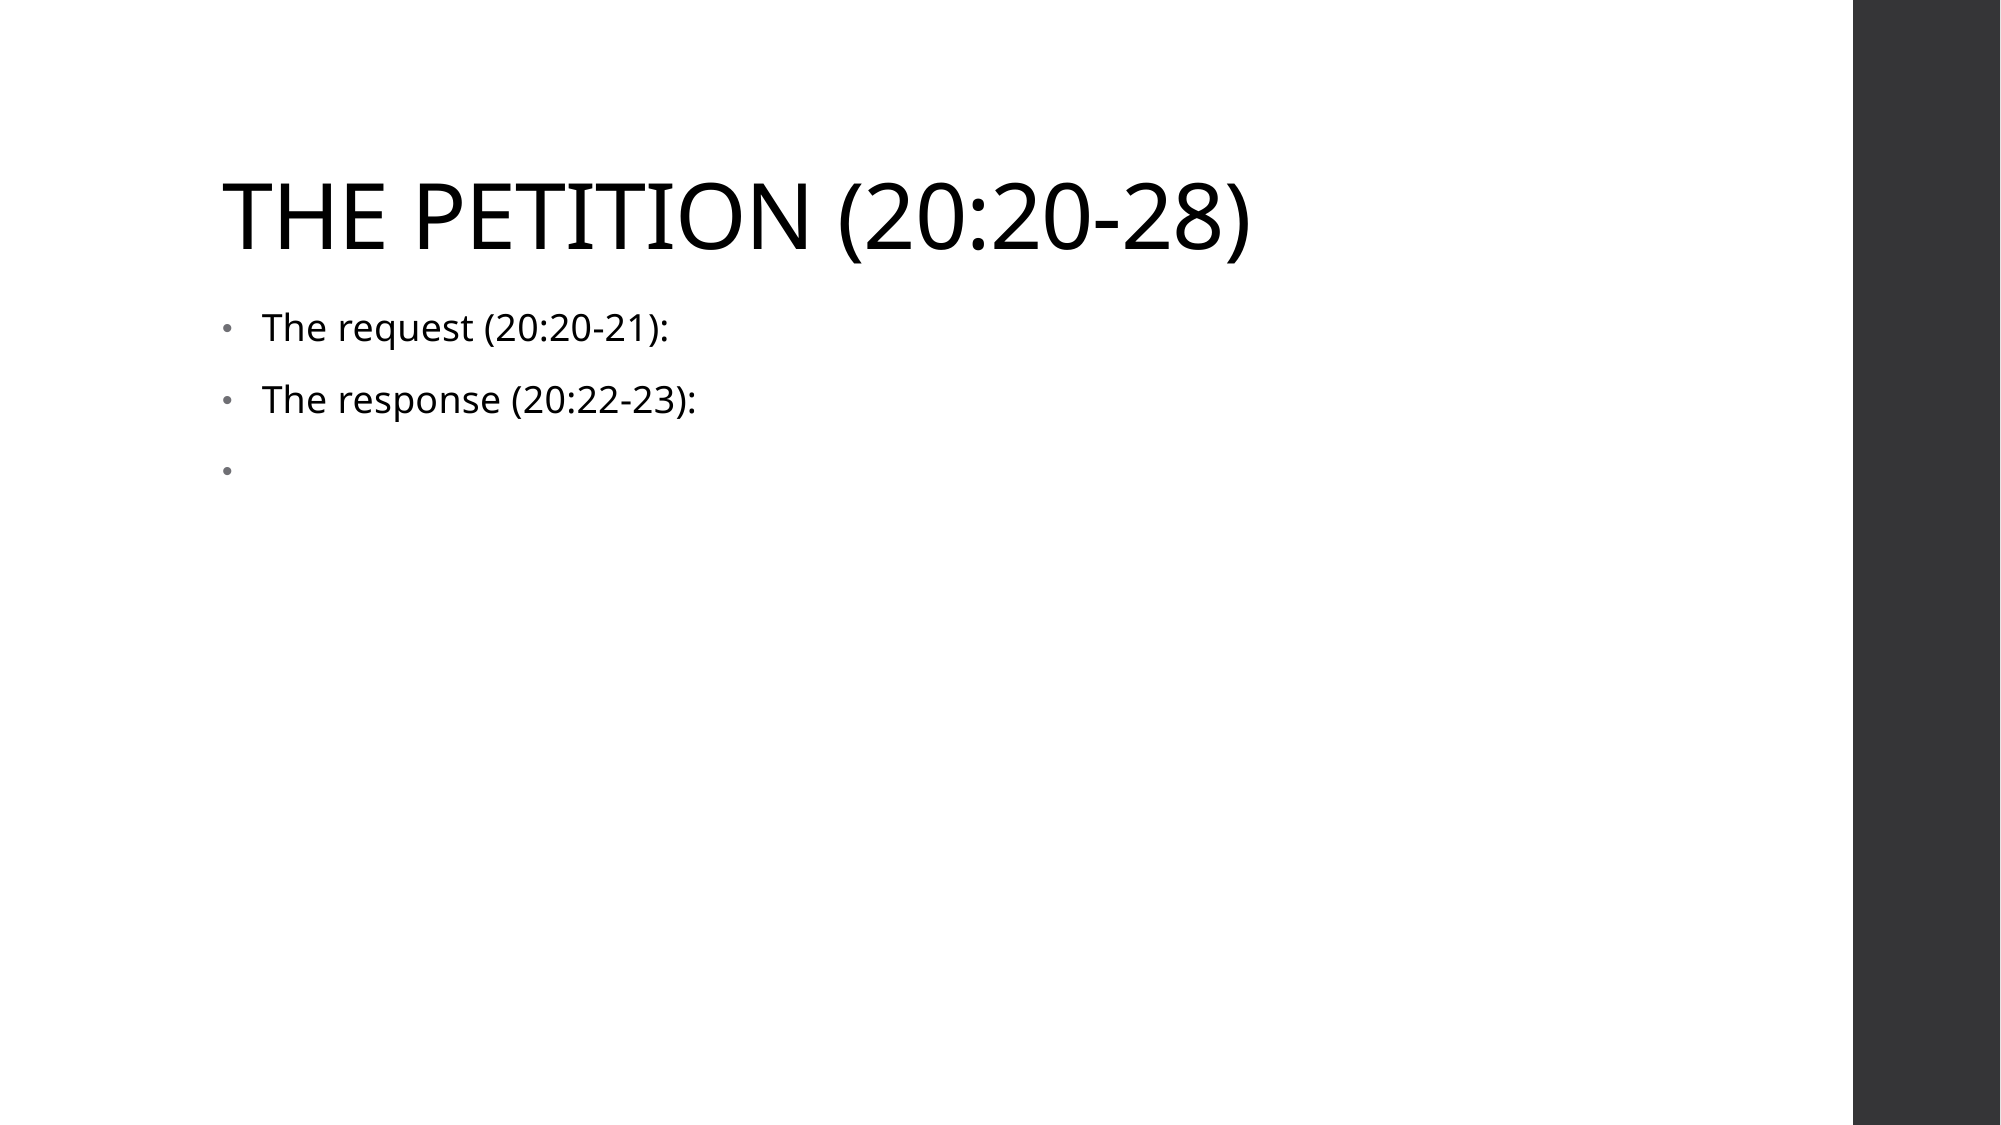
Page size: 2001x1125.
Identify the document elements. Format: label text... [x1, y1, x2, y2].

title THE PETITION (20:20-28) [206, 60, 1797, 278]
list The request (20:20-21): The response (20:22-23): [206, 299, 1617, 1014]
